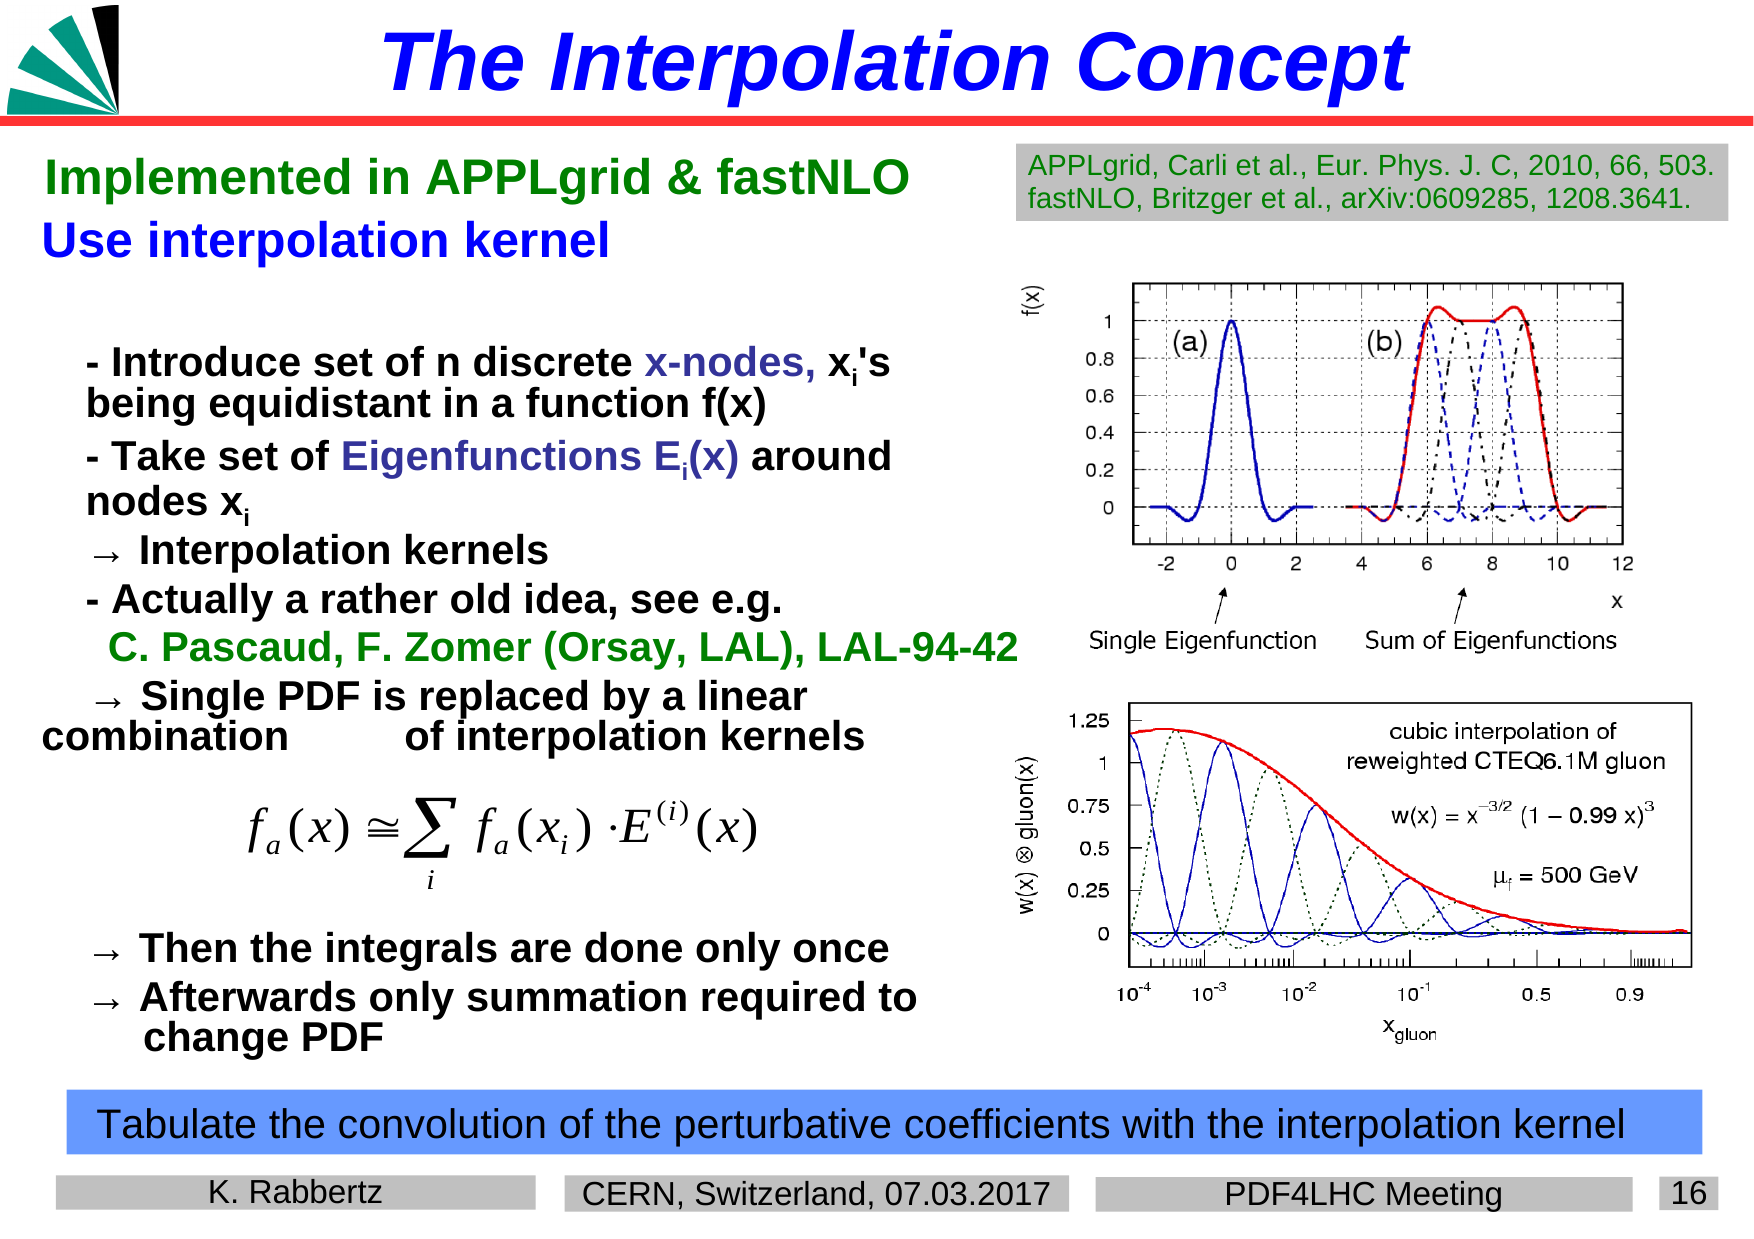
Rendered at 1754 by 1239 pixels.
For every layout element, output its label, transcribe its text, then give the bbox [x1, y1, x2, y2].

text_box Tabulate the convolution of the perturbative coefficients with the interpolation kernel [66, 1089, 1703, 1155]
text_box Use interpolation kernel - Introduce set of n discrete x-nodes, xi's being equidistant in a function f(x) - Take set of Eigenfunctions Ei(x) around nodes xi → Interpolation kernels - Actually a rather old idea, see e.g. C. Pascaud, F. Zomer (Orsay, LAL), LAL-94-42 → Single PDF is replaced by a linear combination of interpolation kernels → Then the integrals are done only once → Afterwards only summation required to change PDF [12, 211, 1083, 1117]
text_box Implemented in APPLgrid & fastNLO [32, 142, 936, 212]
text_box APPLgrid, Carli et al., Eur. Phys. J. C, 2010, 66, 503. fastNLO, Britzger et al., arXiv:0609285, 1208.3641. [1016, 143, 1727, 221]
picture [1083, 684, 1705, 1048]
title The Interpolation Concept [123, 0, 1606, 115]
picture [1083, 262, 1652, 666]
picture [7, 5, 119, 116]
